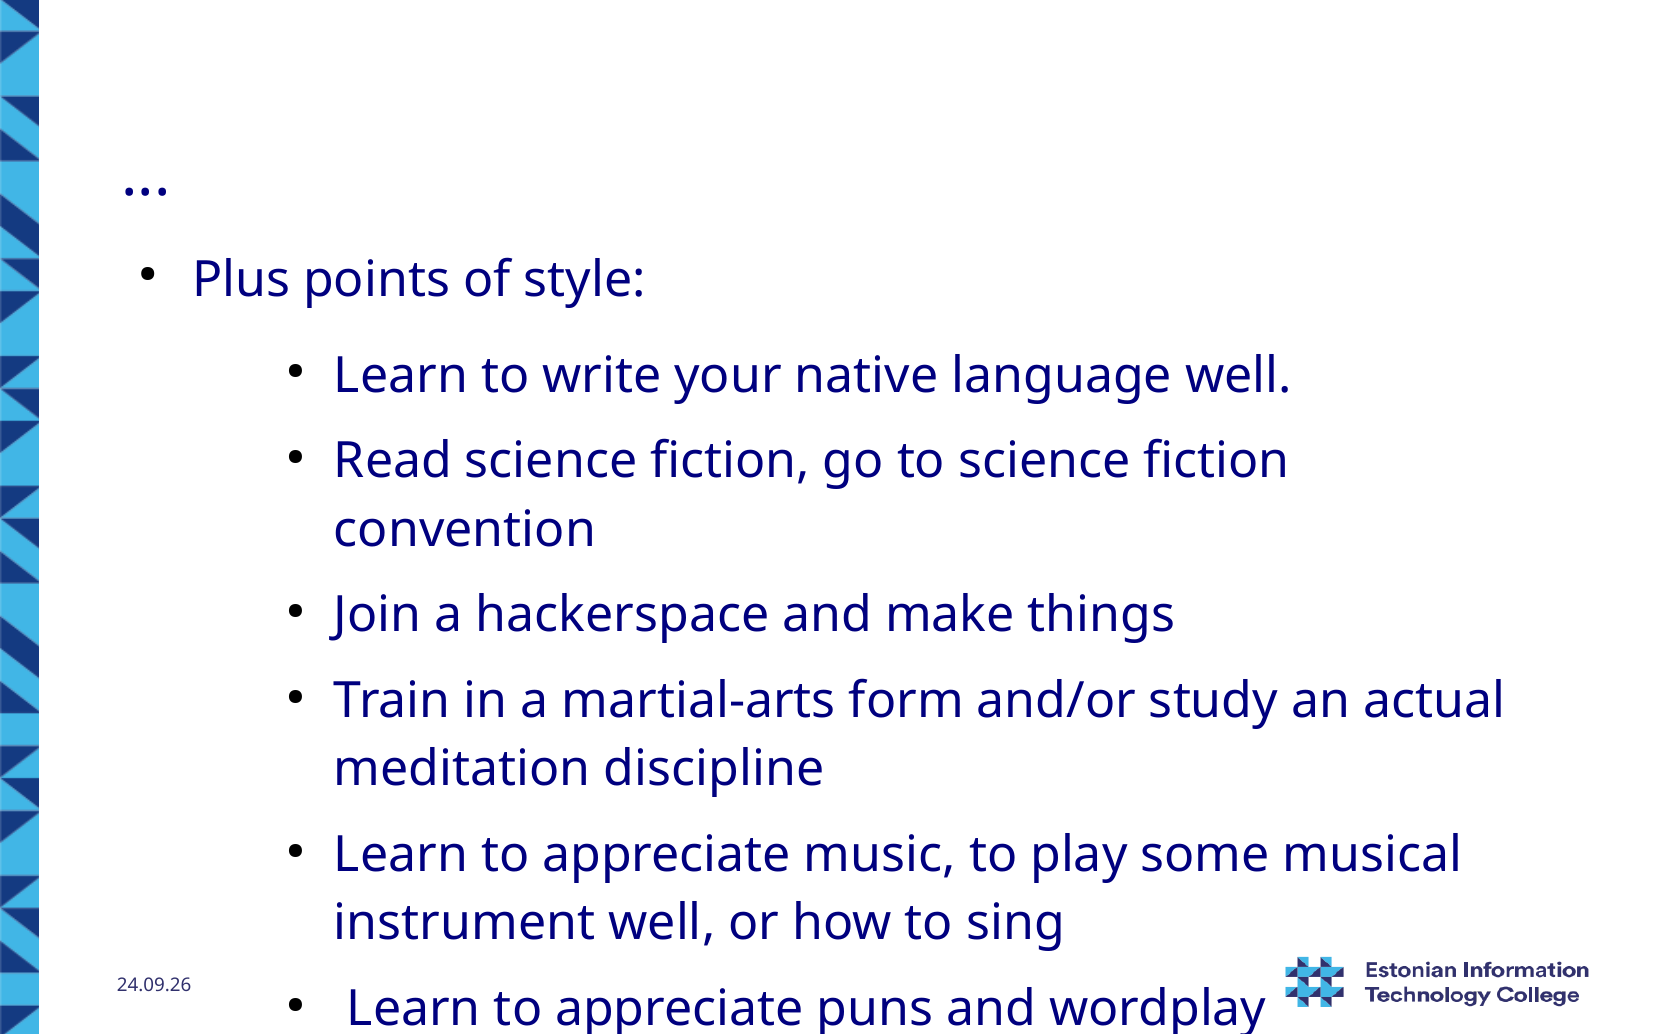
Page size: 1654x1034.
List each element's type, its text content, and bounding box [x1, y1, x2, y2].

list Plus points of style: Learn to write your native language well. Read science fiction, go to science fiction convention Join a hackerspace and make things Train in a martial-arts form and/or study an actual meditation discipline Learn to appreciate music, to play some musical instrument well, or how to sing Learn to appreciate puns and wordplay [121, 245, 1534, 979]
title ... [121, 85, 1534, 245]
